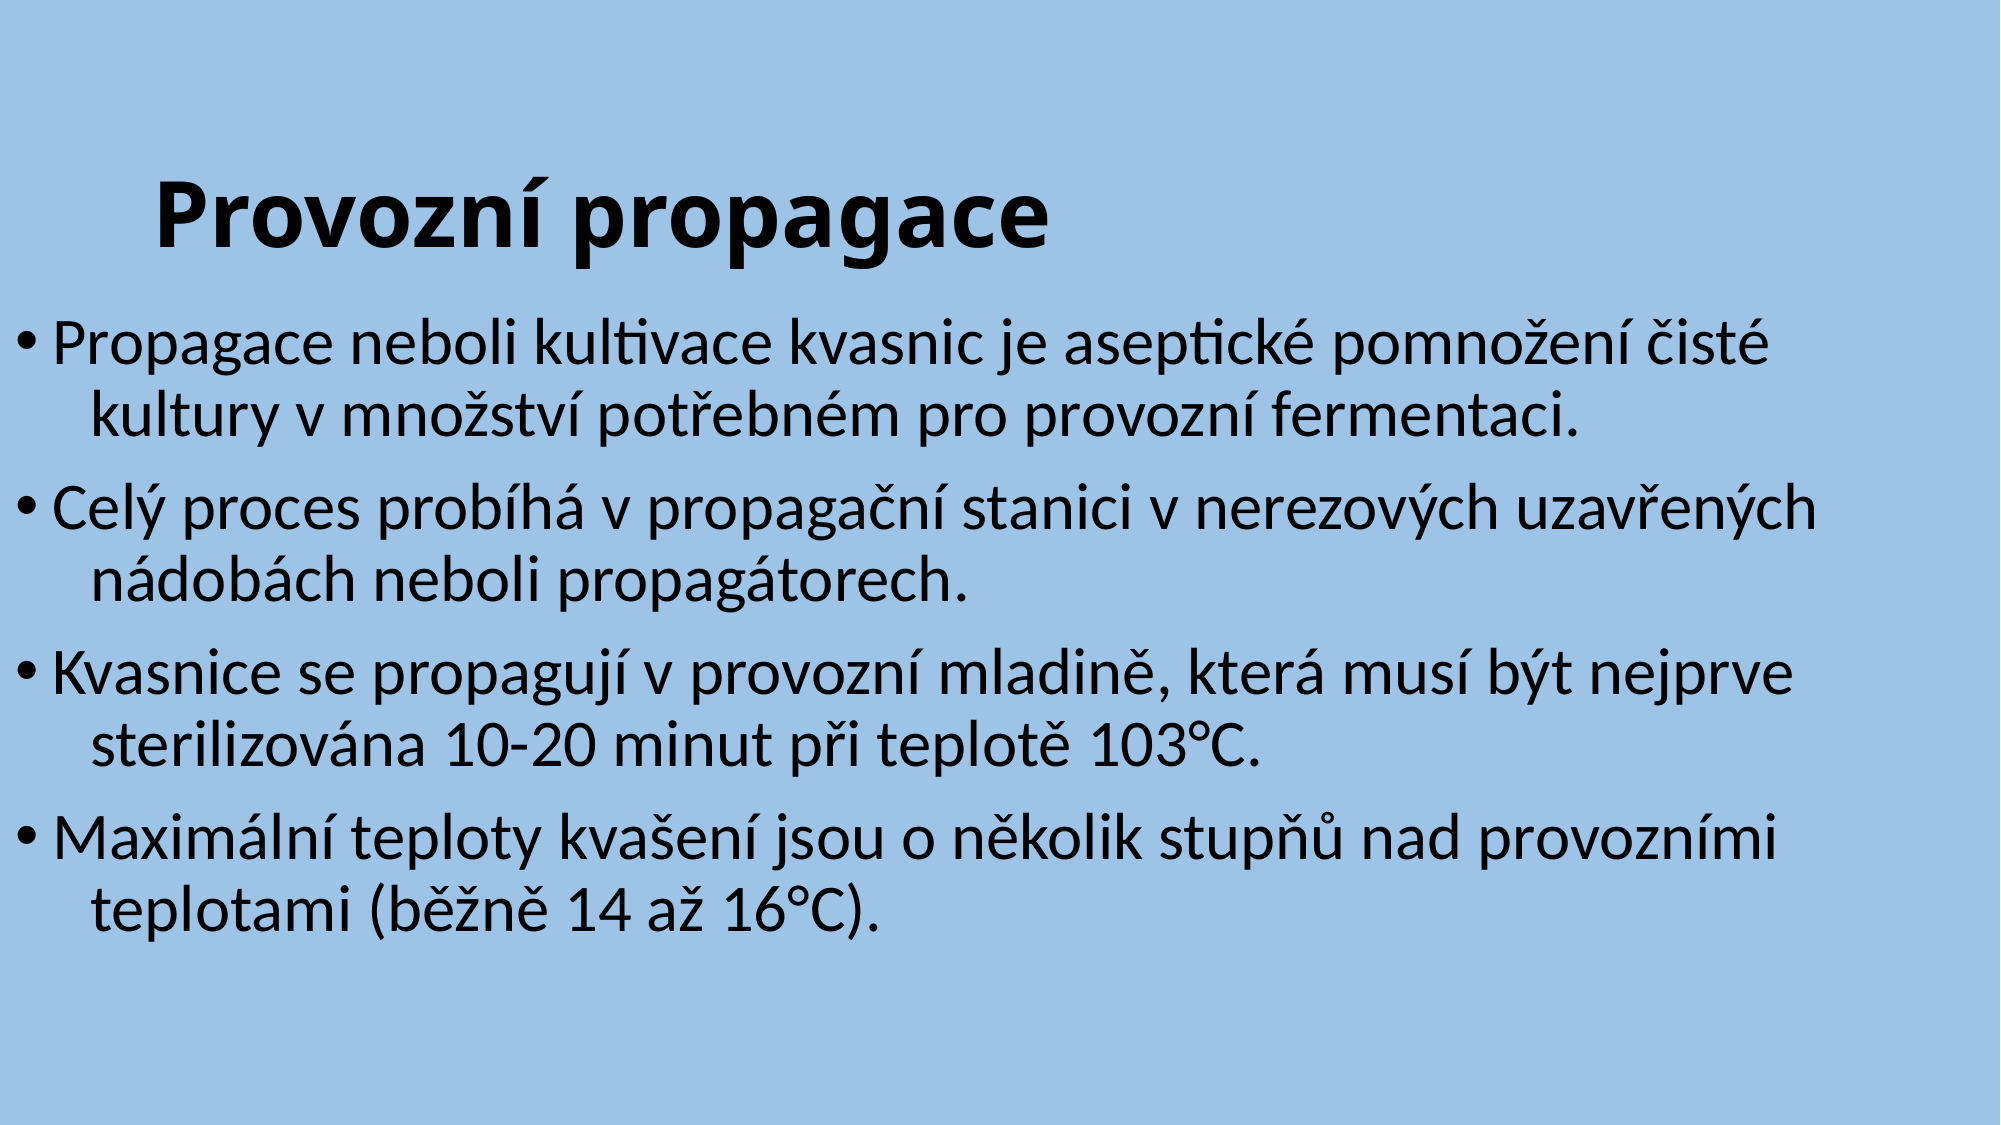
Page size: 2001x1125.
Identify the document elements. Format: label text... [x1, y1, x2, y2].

title Provozní propagace [137, 59, 1863, 278]
list Propagace neboli kultivace kvasnic je aseptické pomnožení čisté kultury v množství potřebném pro provozní fermentaci. Celý proces probíhá v propagační stanici v nerezových uzavřených nádobách neboli propagátorech. Kvasnice se propagují v provozní mladině, která musí být nejprve sterilizována 10-20 minut při teplotě 103°C. Maximální teploty kvašení jsou o několik stupňů nad provozními teplotami (běžně 14 až 16°C). [0, 299, 1863, 1014]
